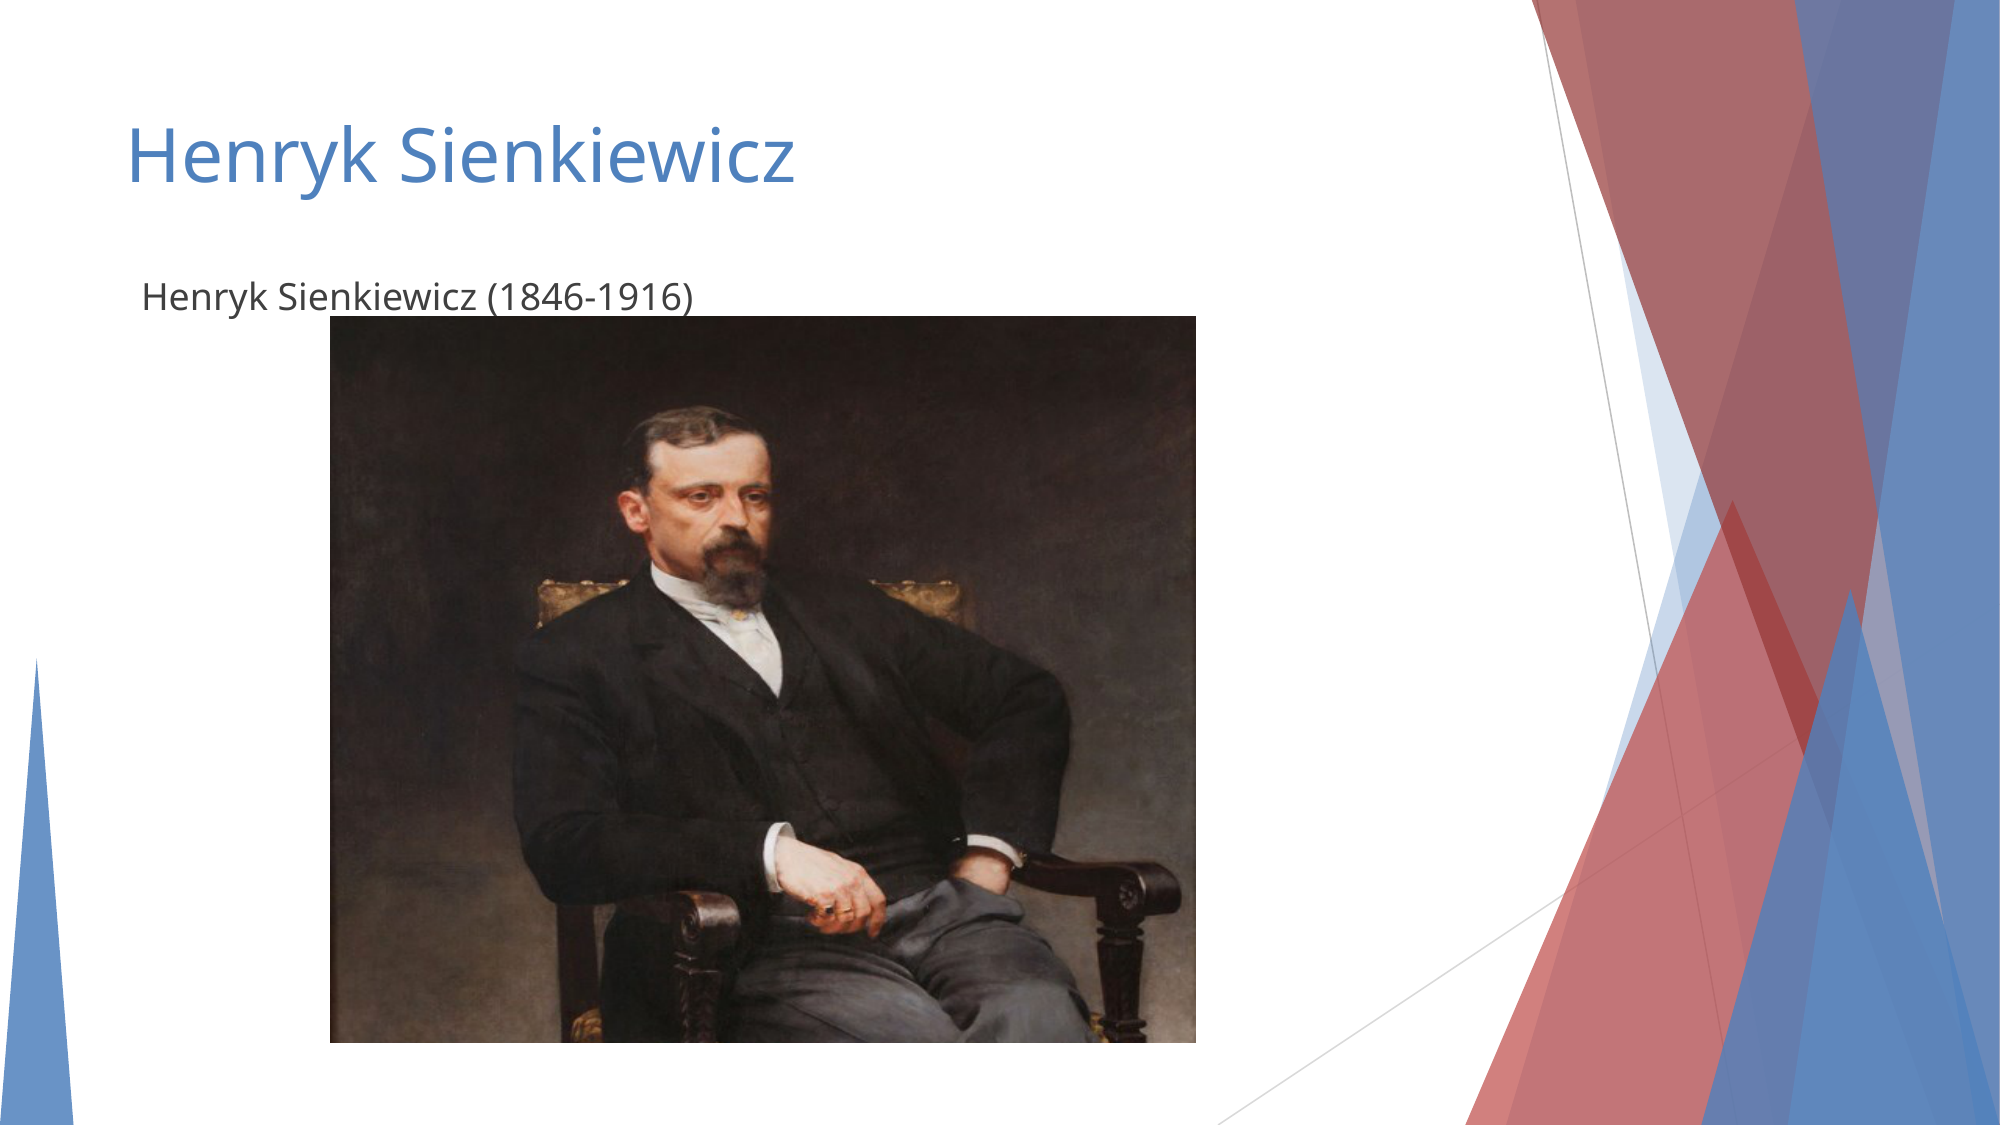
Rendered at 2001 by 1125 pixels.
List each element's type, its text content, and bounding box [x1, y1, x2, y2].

list Henryk Sienkiewicz (1846-1916) [126, 265, 1522, 1090]
picture [330, 316, 1196, 1043]
title Henryk Sienkiewicz [111, 99, 1522, 317]
